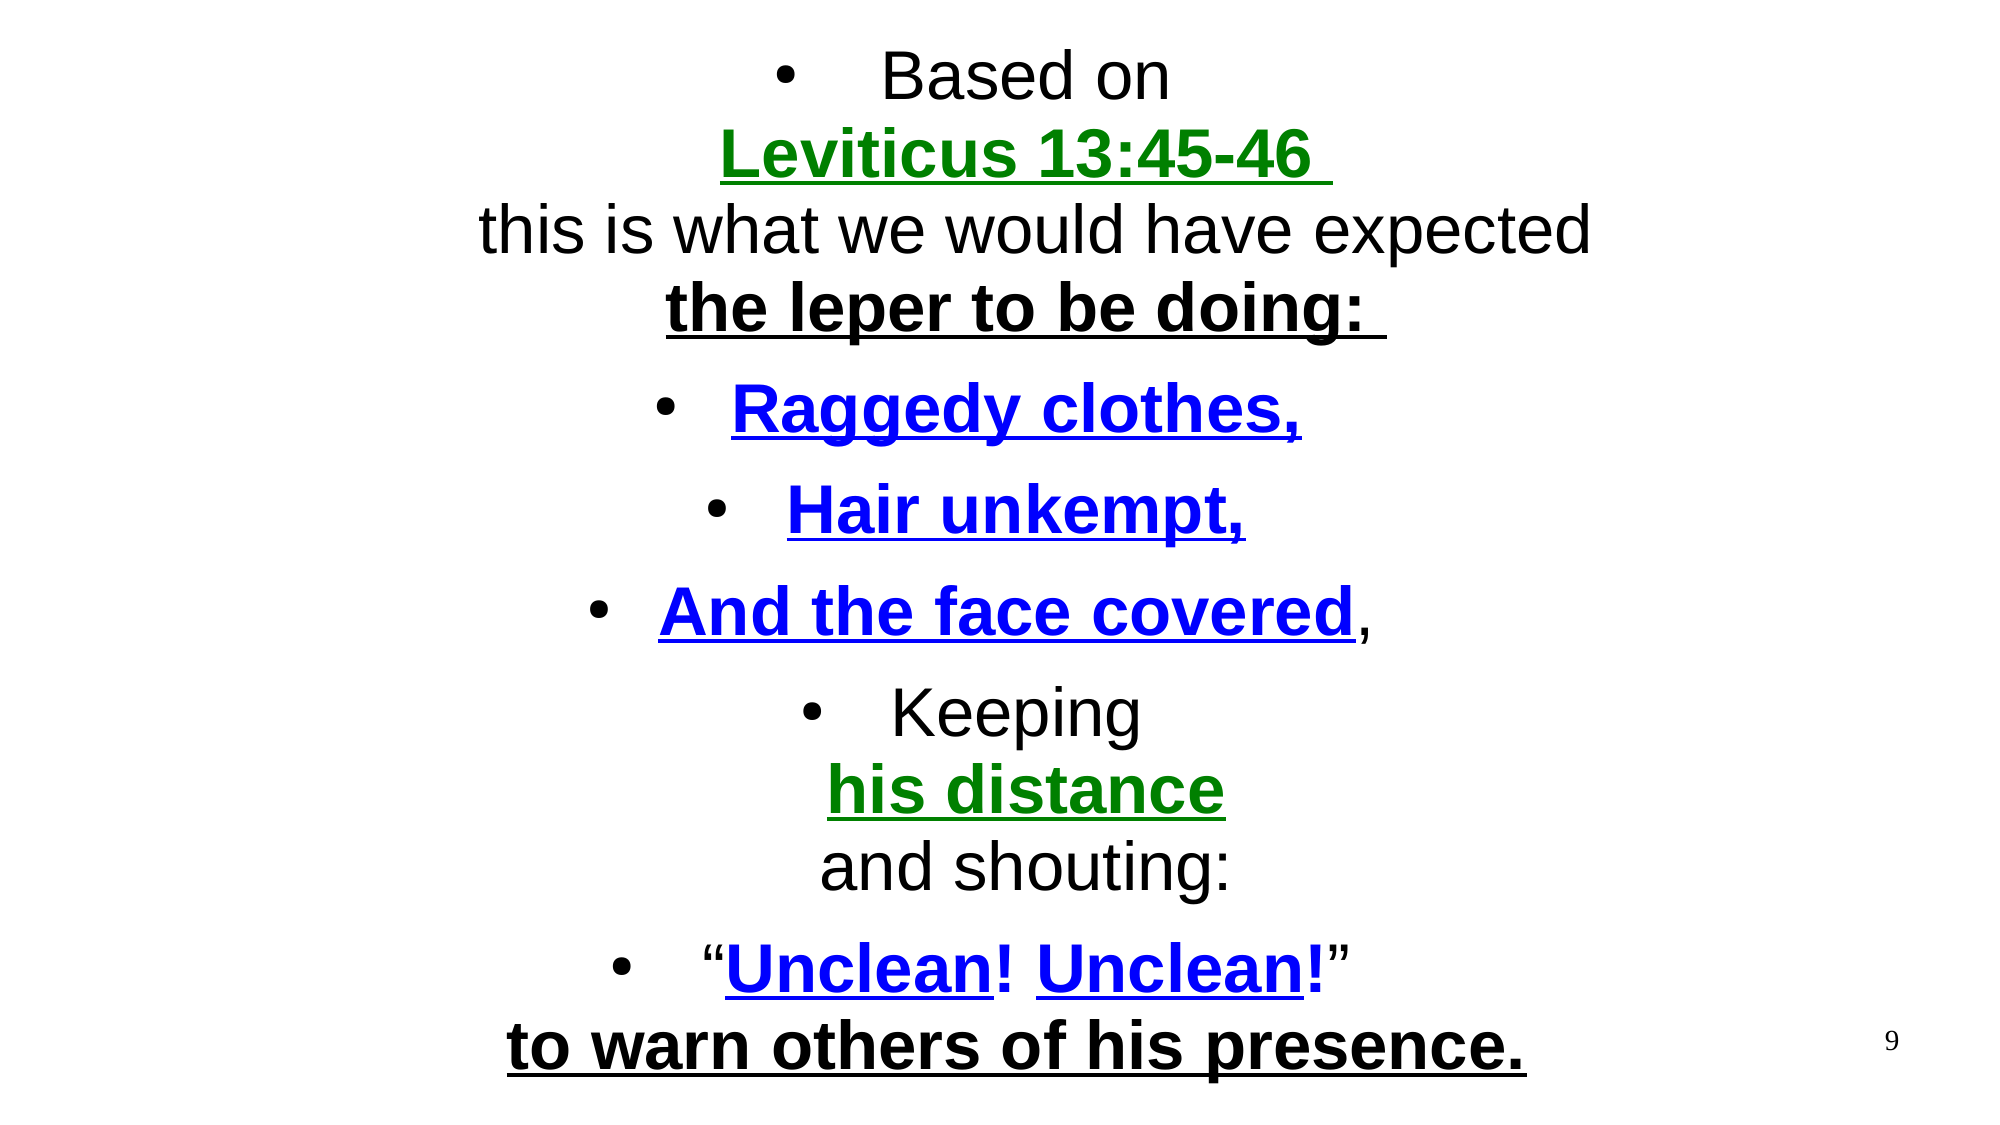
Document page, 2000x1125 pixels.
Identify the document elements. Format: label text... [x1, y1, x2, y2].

list Based on Leviticus 13:45-46 this is what we would have expected the leper to be doing: Raggedy clothes, Hair unkempt, And the face covered, Keeping his distance and shouting: “Unclean! Unclean!” to warn others of his presence. [37, 37, 1951, 1088]
